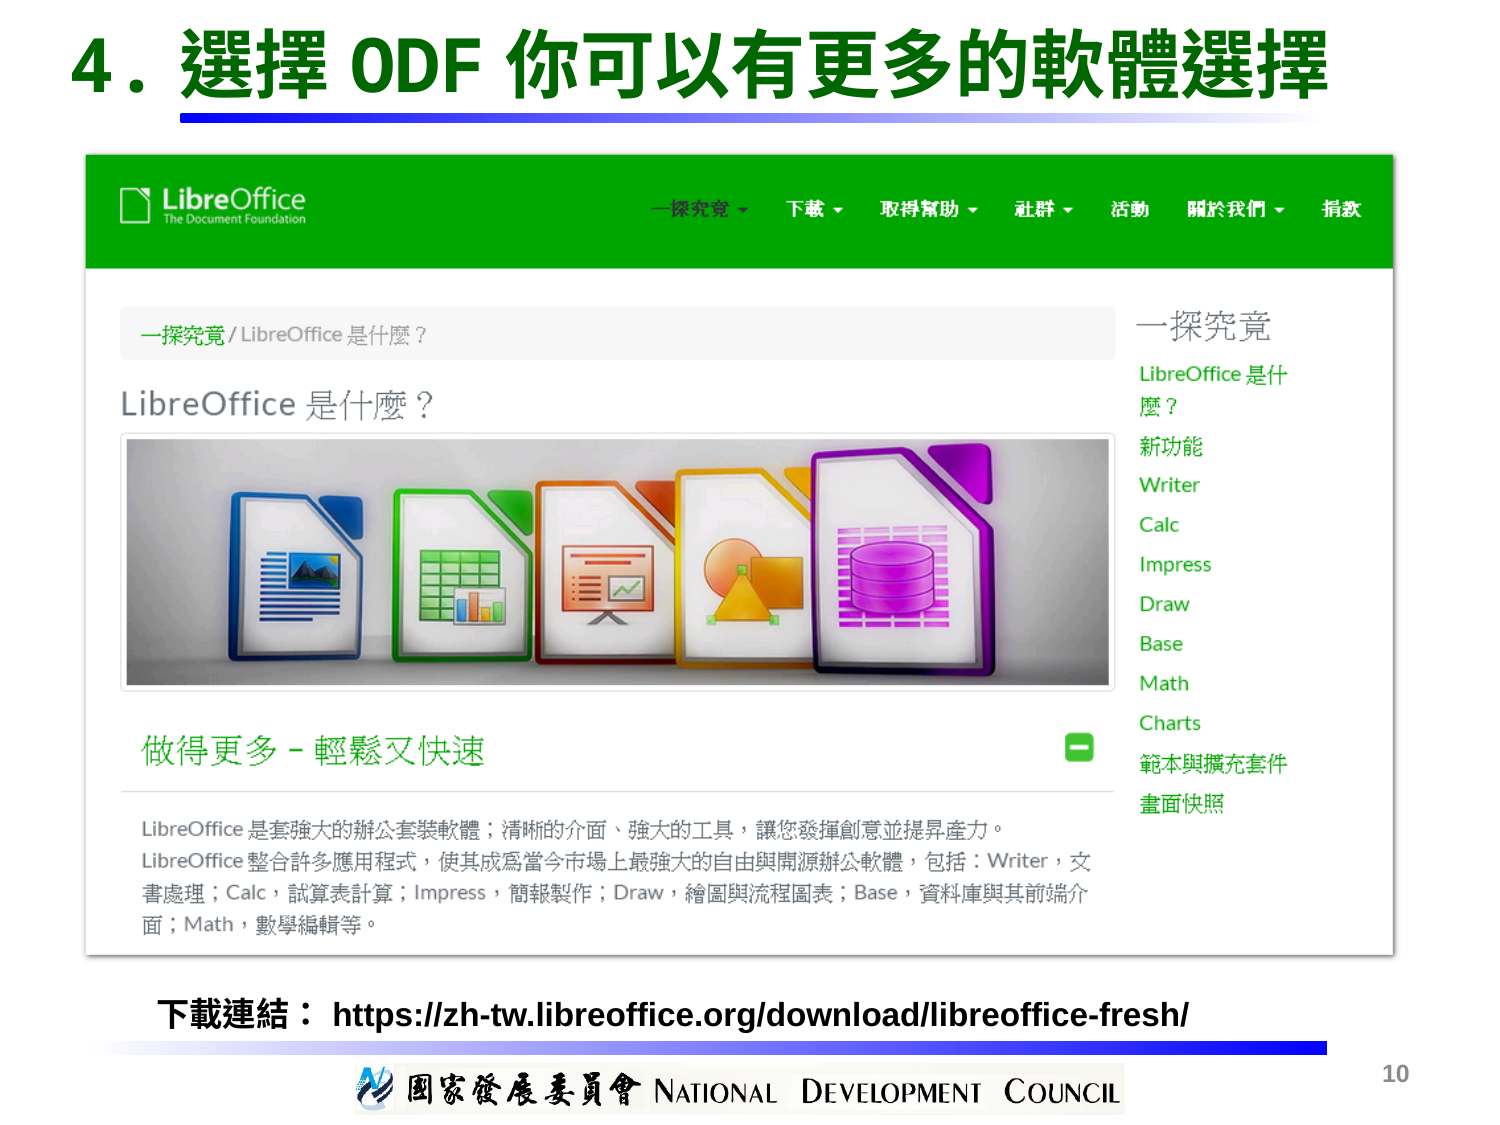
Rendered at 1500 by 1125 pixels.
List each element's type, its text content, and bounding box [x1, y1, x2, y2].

picture [355, 1063, 1125, 1115]
title 4.選擇ODF你可以有更多的軟體選擇 [69, 9, 1471, 119]
text_box 下載連結：https://zh-tw.libreoffice.org/download/libreoffice-fresh/ [141, 980, 1359, 1040]
picture [78, 147, 1401, 963]
